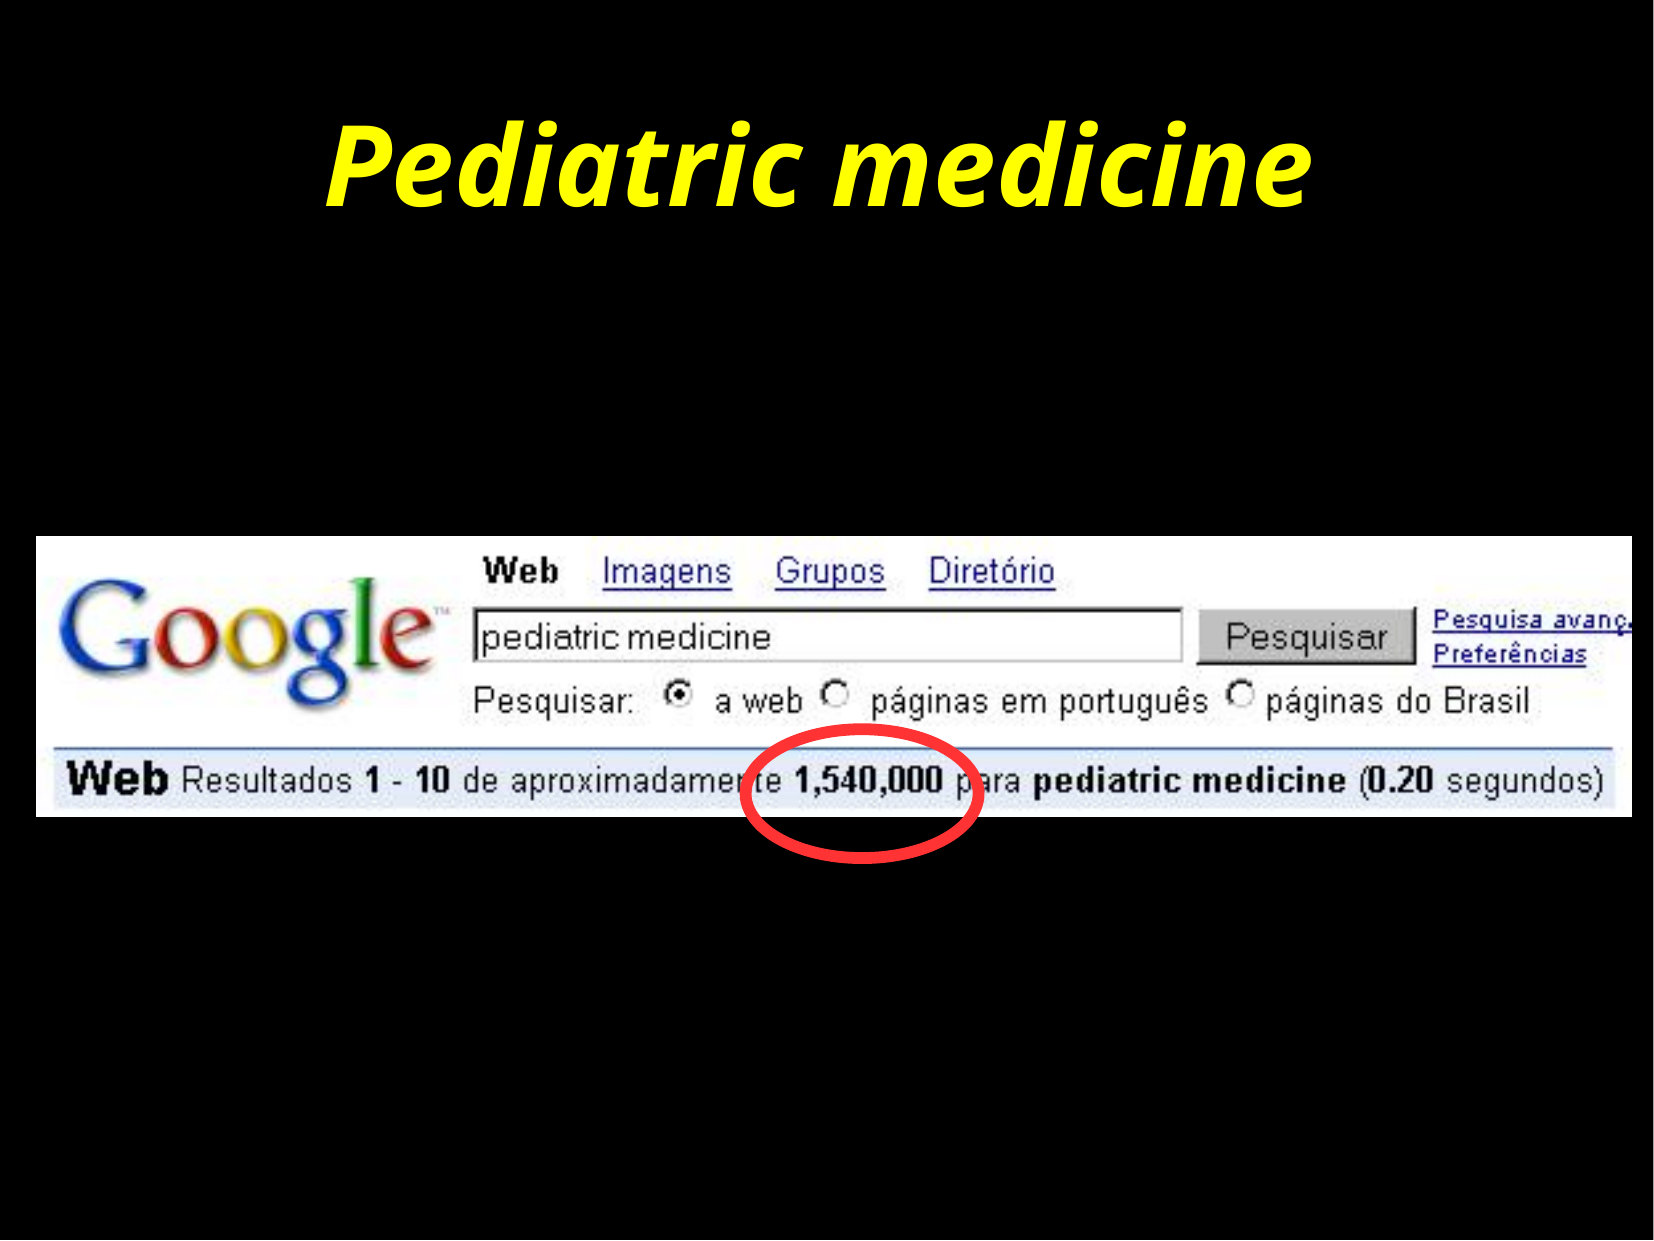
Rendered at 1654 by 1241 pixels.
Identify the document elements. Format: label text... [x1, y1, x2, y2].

picture [36, 536, 1632, 817]
title Pediatric medicine [113, 59, 1526, 267]
picture [752, 736, 972, 817]
